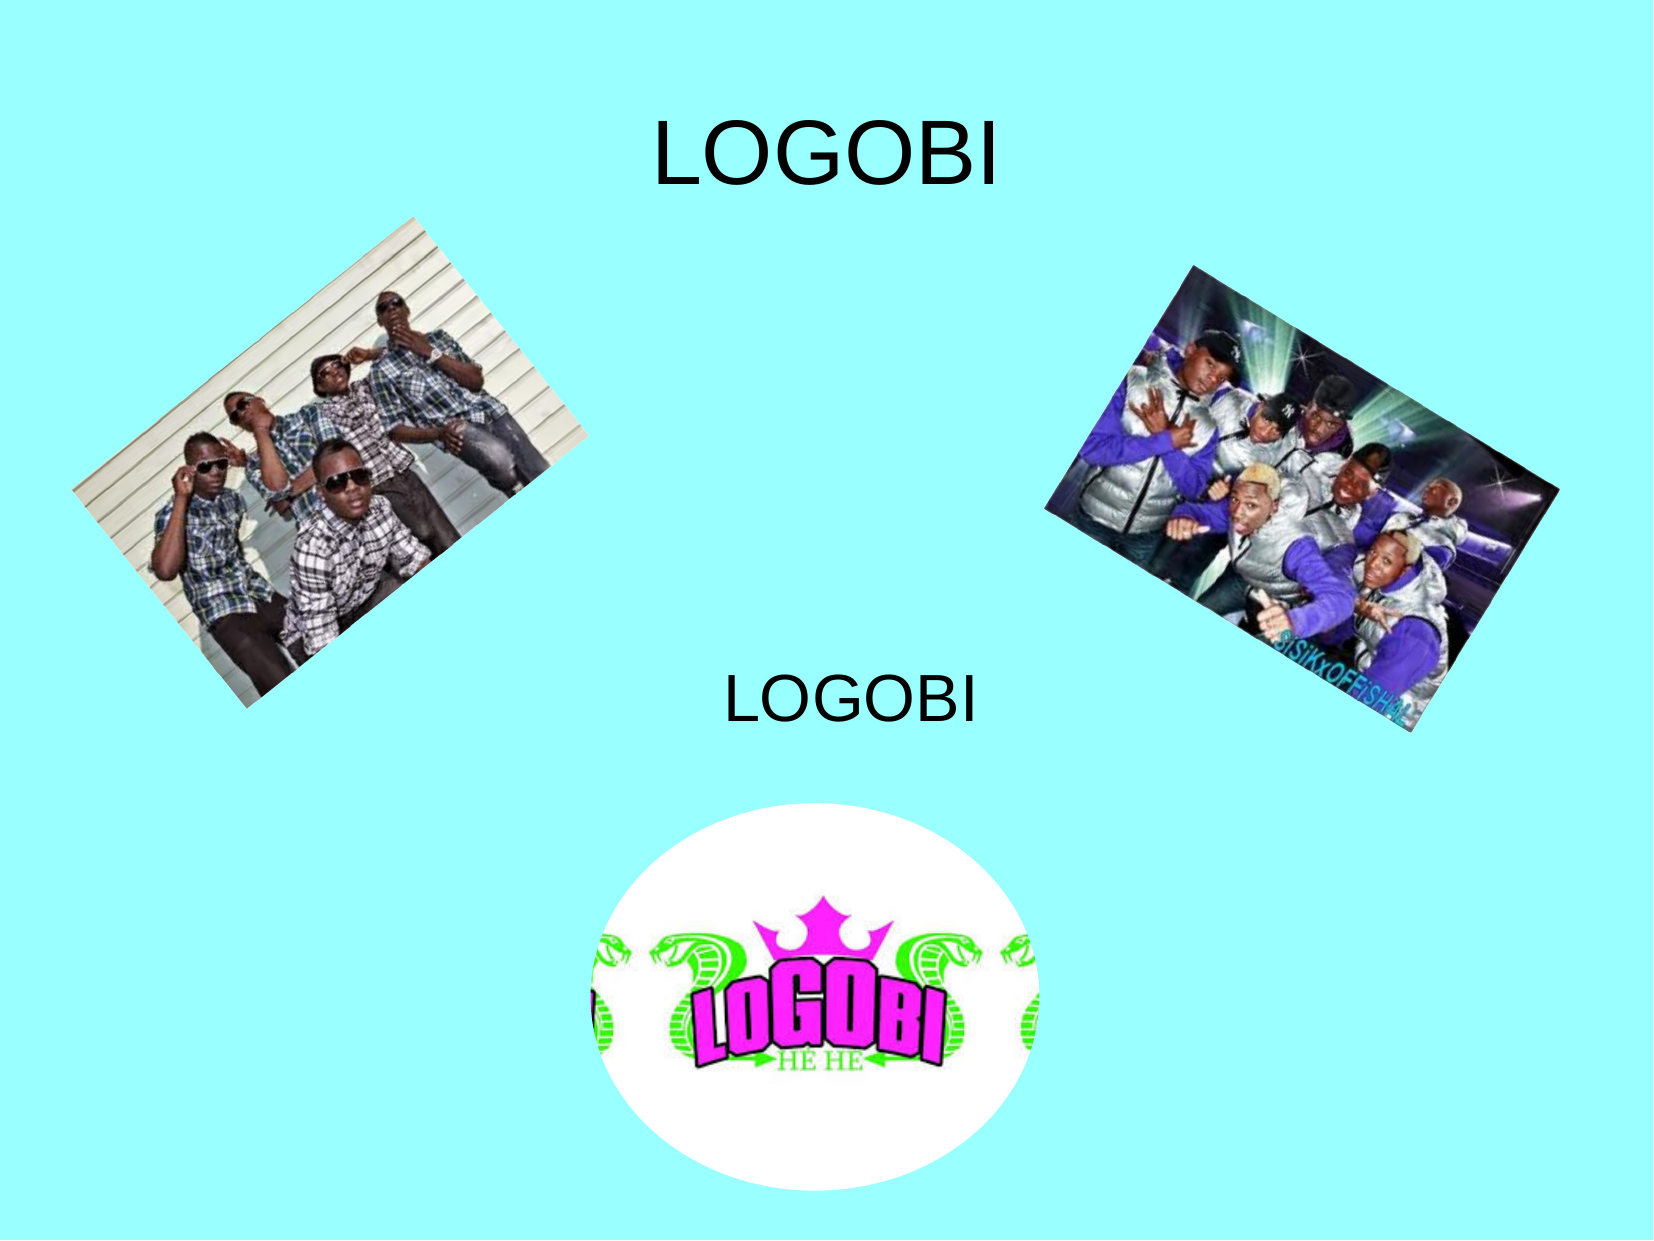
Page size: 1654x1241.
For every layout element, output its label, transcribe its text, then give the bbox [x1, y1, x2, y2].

title LOGOBI [82, 49, 1571, 257]
picture [70, 215, 589, 709]
text_box LOGOBI [652, 661, 1008, 737]
list [590, 803, 1040, 1191]
picture [1043, 264, 1560, 733]
